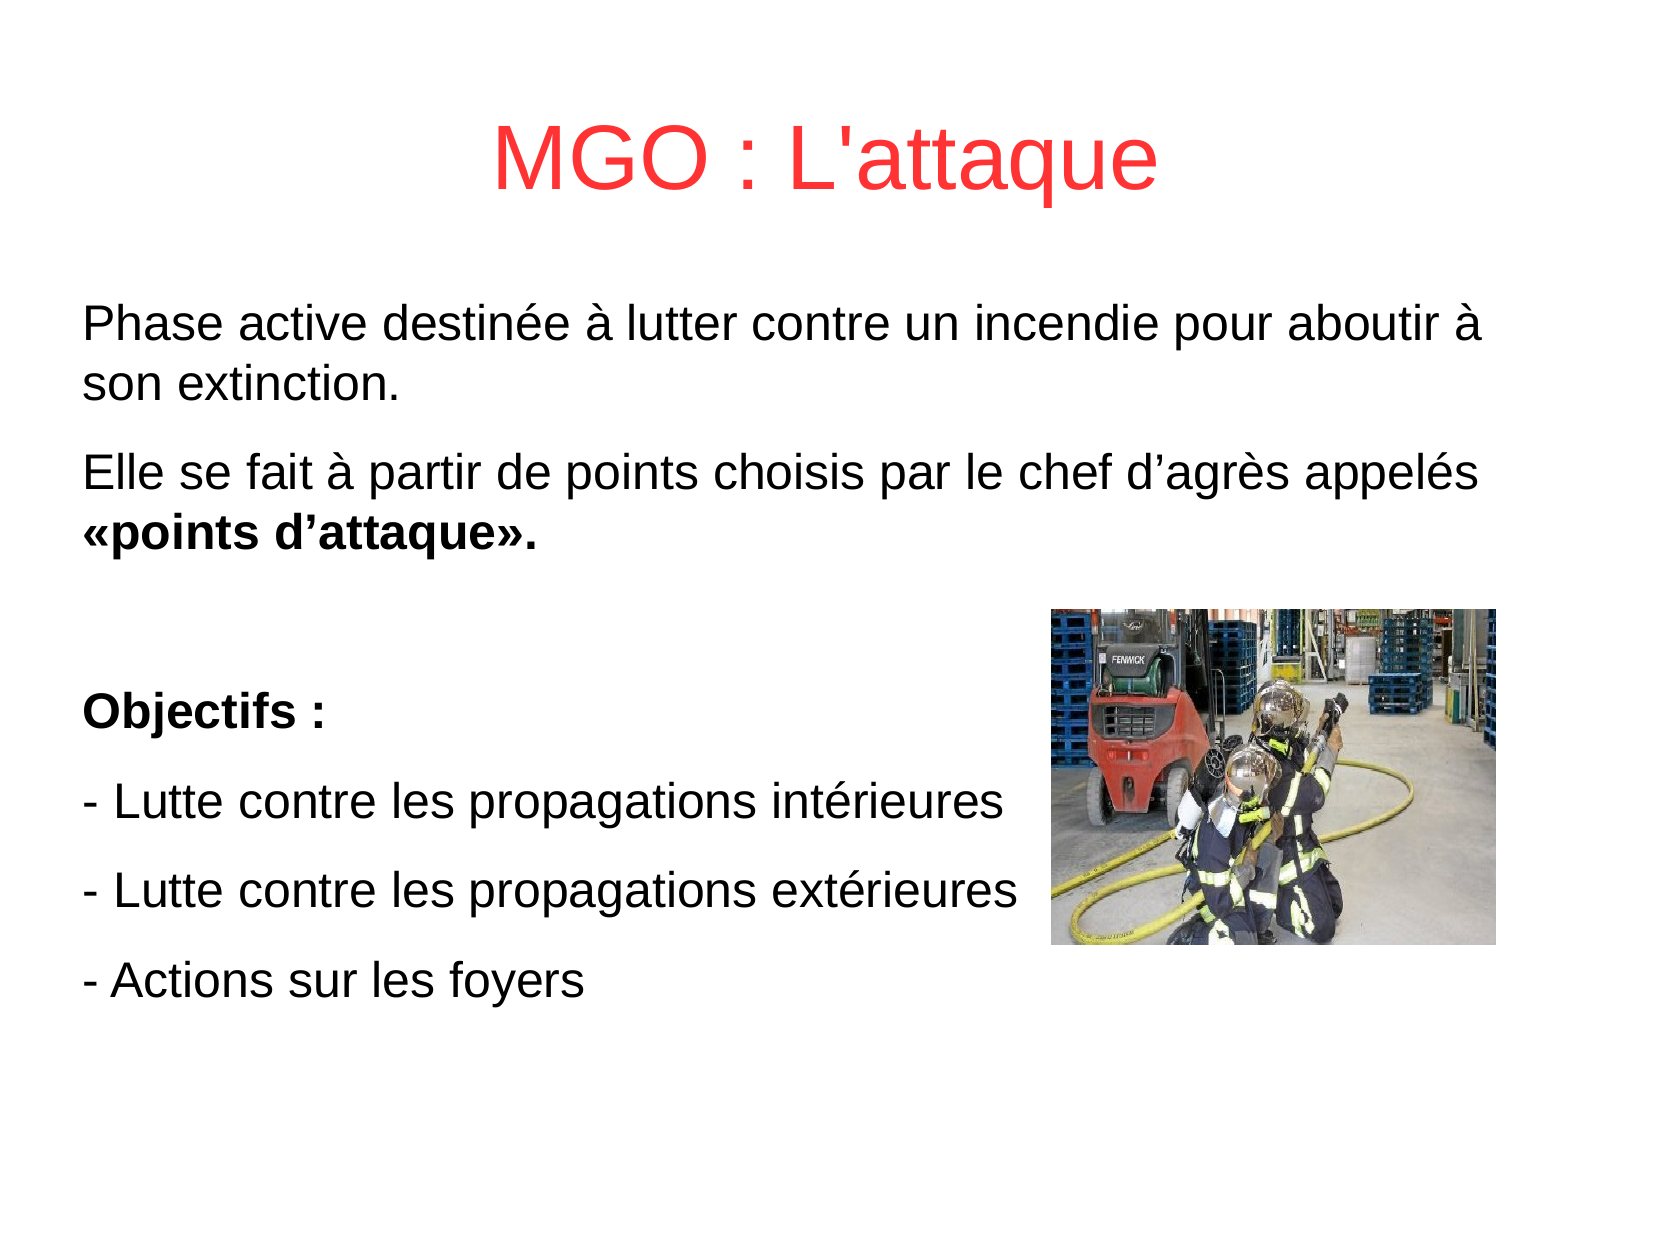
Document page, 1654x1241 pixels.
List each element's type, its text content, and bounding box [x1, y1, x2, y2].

title MGO : L'attaque [82, 49, 1571, 257]
picture [1051, 609, 1496, 945]
list Phase active destinée à lutter contre un incendie pour aboutir à son extinction. Elle se fait à partir de points choisis par le chef d’agrès appelés «points d’attaque». Objectifs : - Lutte contre les propagations intérieures - Lutte contre les propagations extérieures - Actions sur les foyers [82, 290, 1571, 1010]
